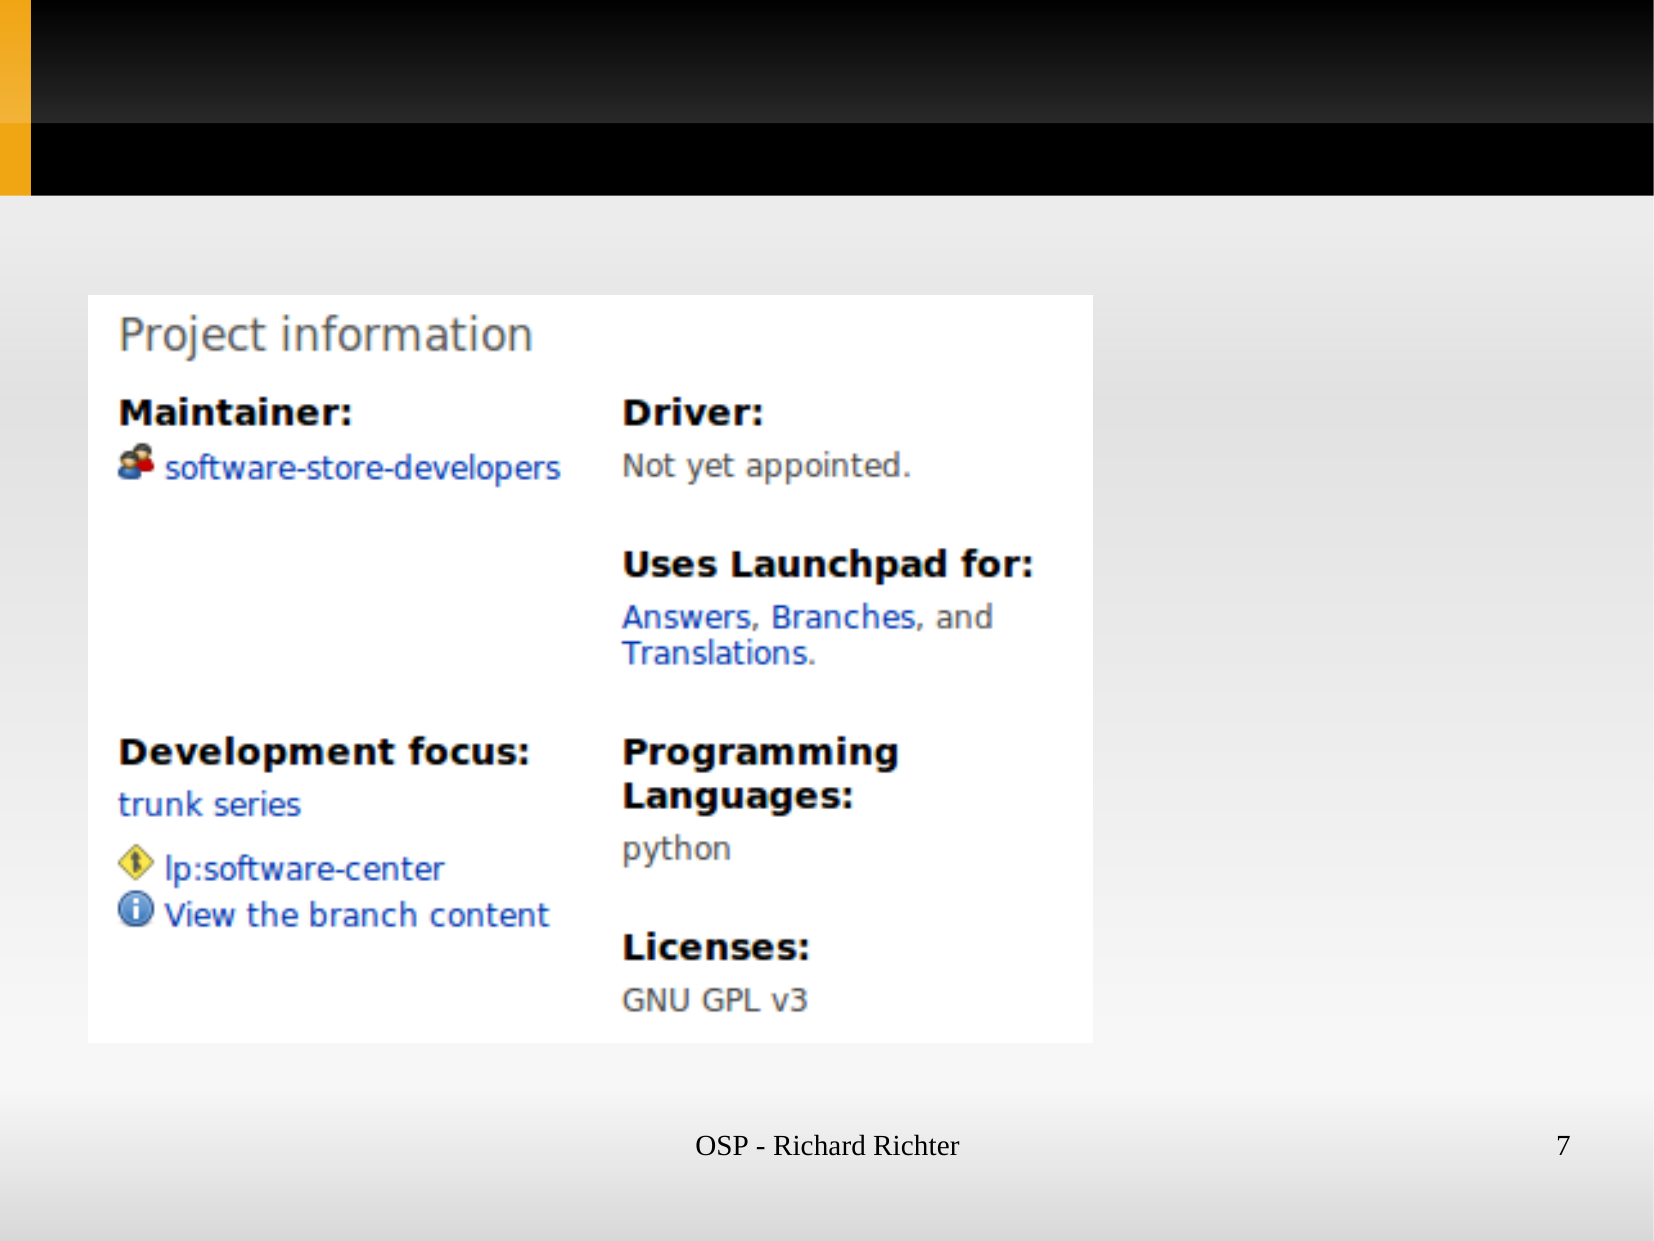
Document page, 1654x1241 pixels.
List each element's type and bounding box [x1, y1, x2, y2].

chart [82, 290, 1571, 1109]
picture [0, 0, 1654, 1241]
